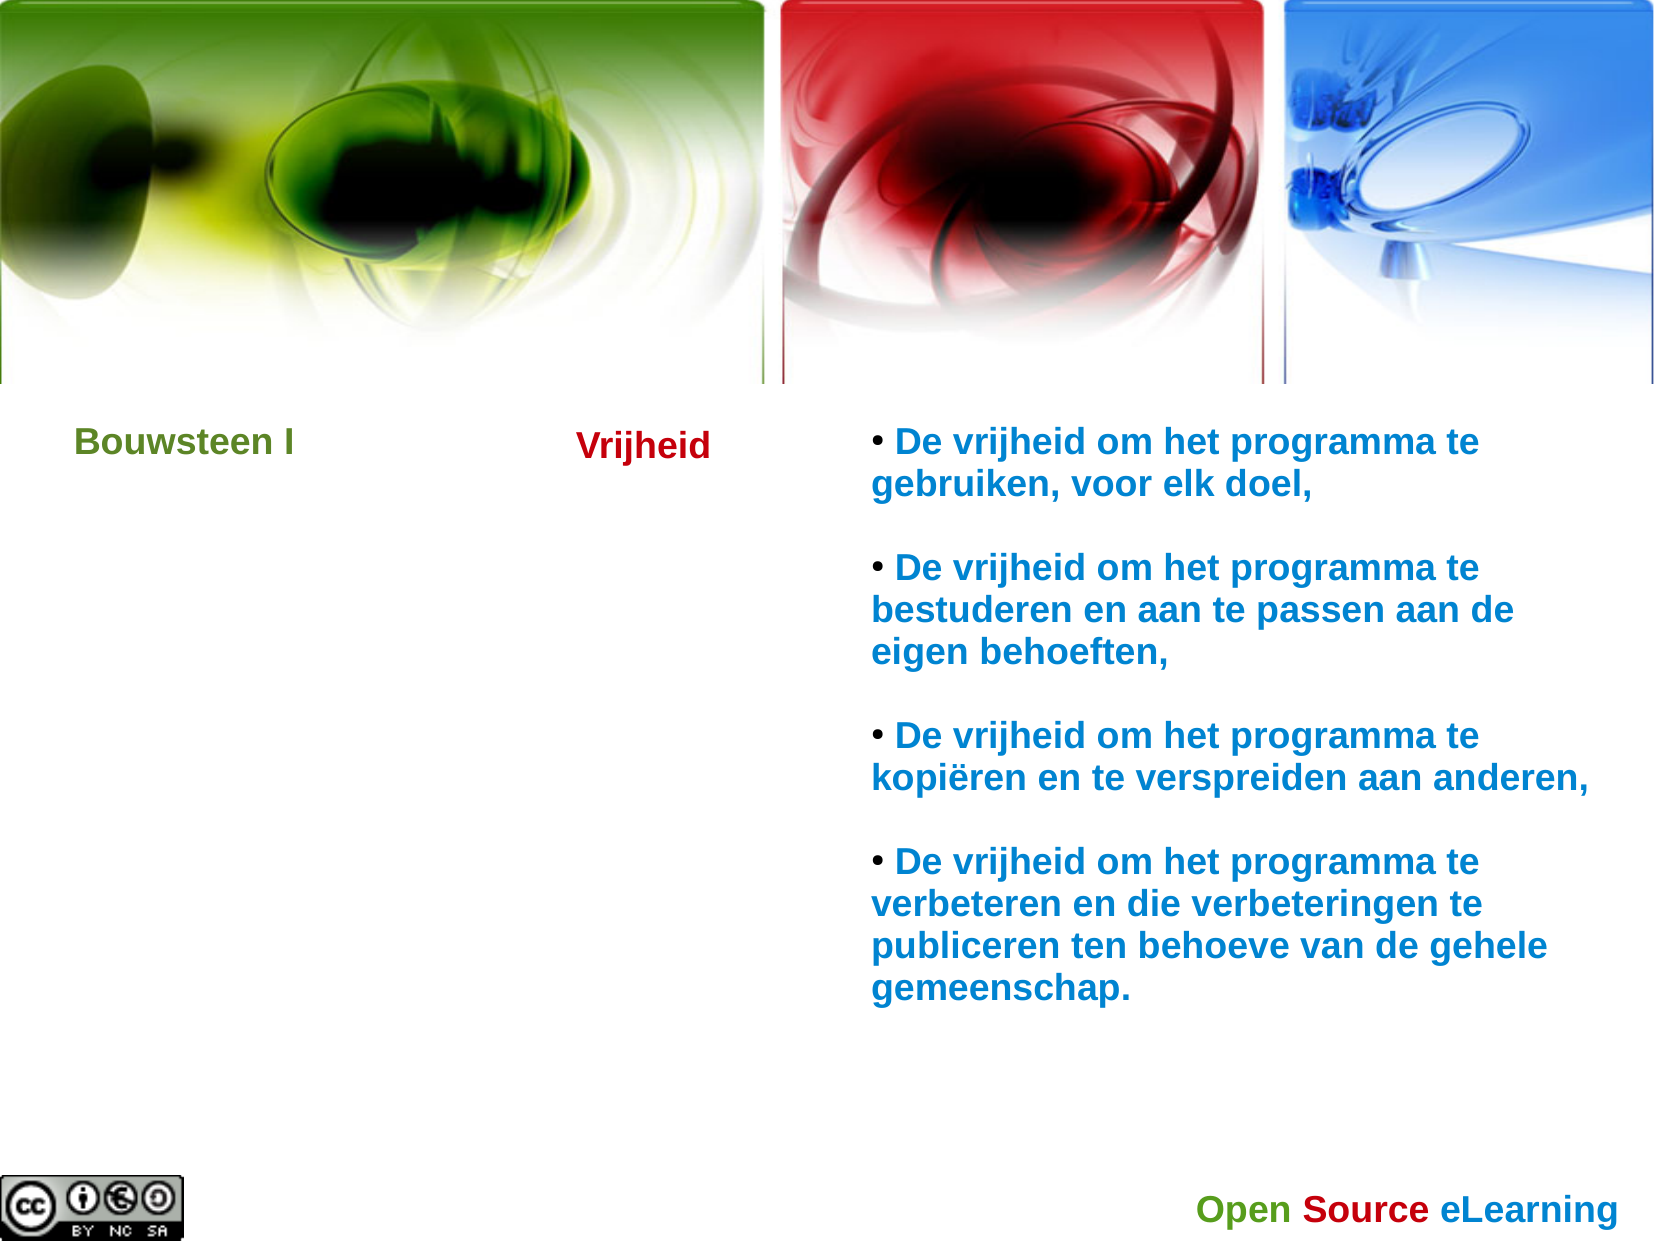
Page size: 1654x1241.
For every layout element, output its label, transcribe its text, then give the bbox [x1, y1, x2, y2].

text_box Vrijheid [561, 416, 856, 476]
text_box Bouwsteen I [59, 413, 591, 472]
text_box De vrijheid om het programma te gebruiken, voor elk doel, De vrijheid om het programma te bestuderen en aan te passen aan de eigen behoeften, De vrijheid om het programma te kopiëren en te verspreiden aan anderen, De vrijheid om het programma te verbeteren en die verbeteringen te publiceren ten behoeve van de gehele gemeenschap. [856, 413, 1625, 1034]
picture [0, 1175, 184, 1241]
picture [0, 0, 1654, 384]
text_box Open Source eLearning [1181, 1181, 1654, 1240]
